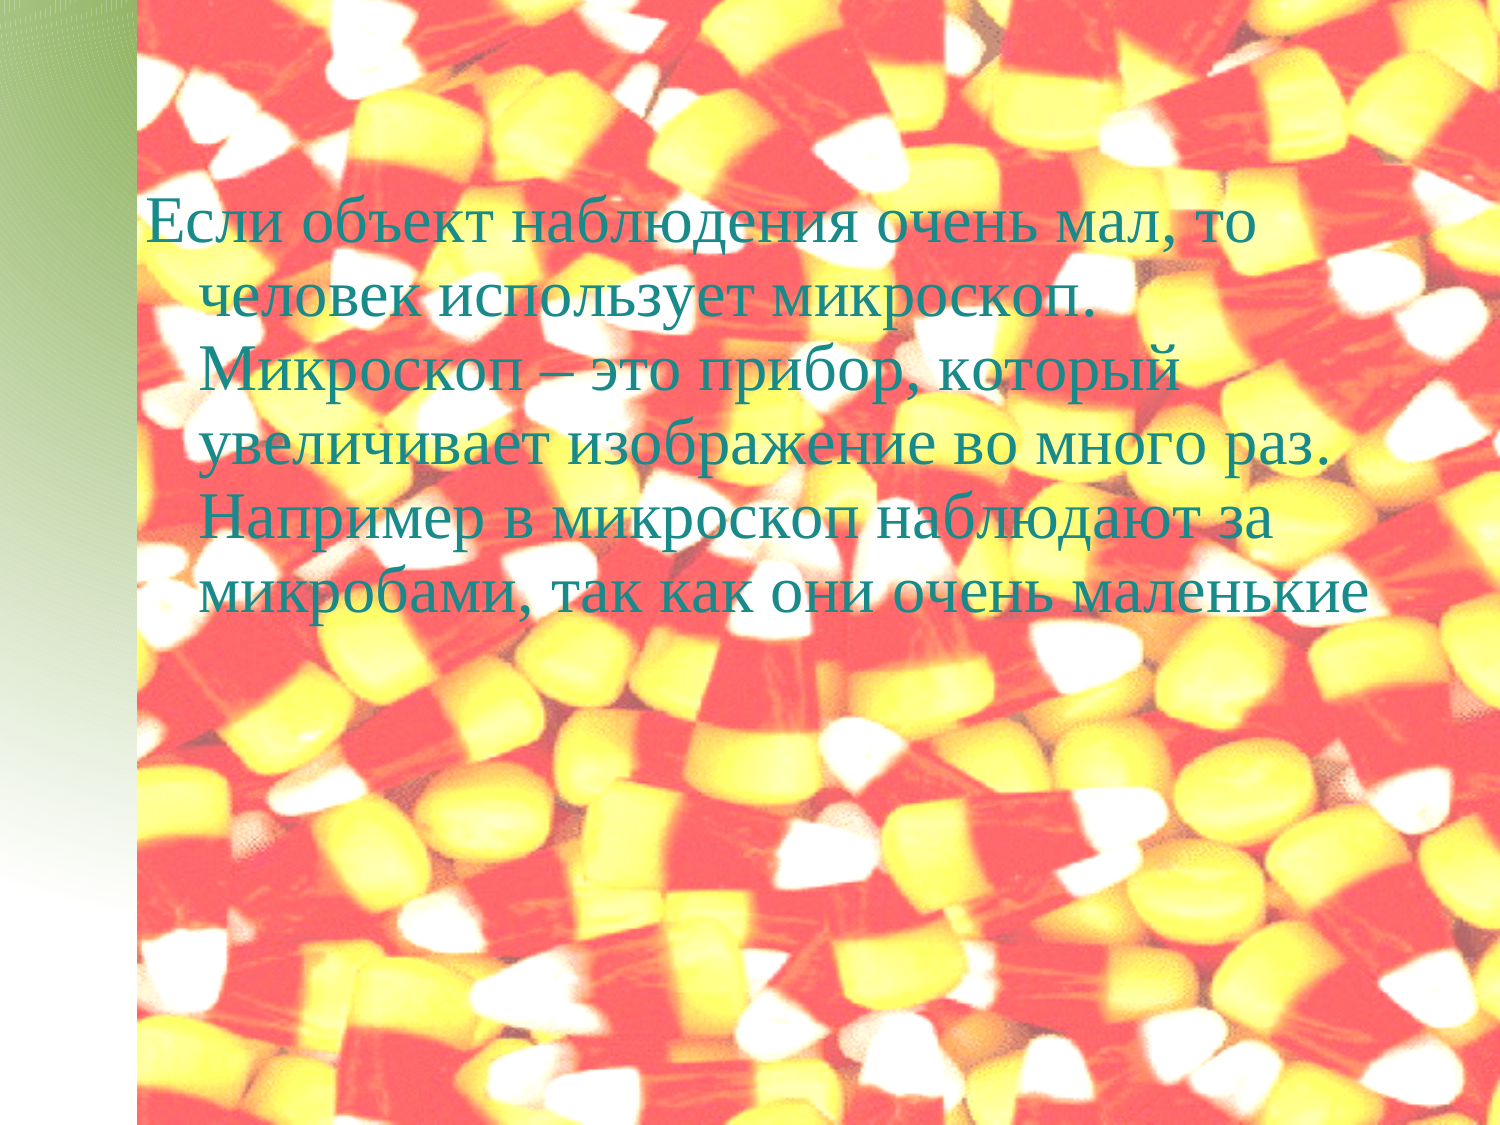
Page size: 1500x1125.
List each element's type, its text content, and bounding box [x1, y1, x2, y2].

list Если объект наблюдения очень мал, то человек использует микроскоп. Микроскоп – это прибор, который увеличивает изображение во много раз. Например в микроскоп наблюдают за микробами, так как они очень маленькие [112, 174, 1388, 851]
picture [137, 0, 1500, 1125]
